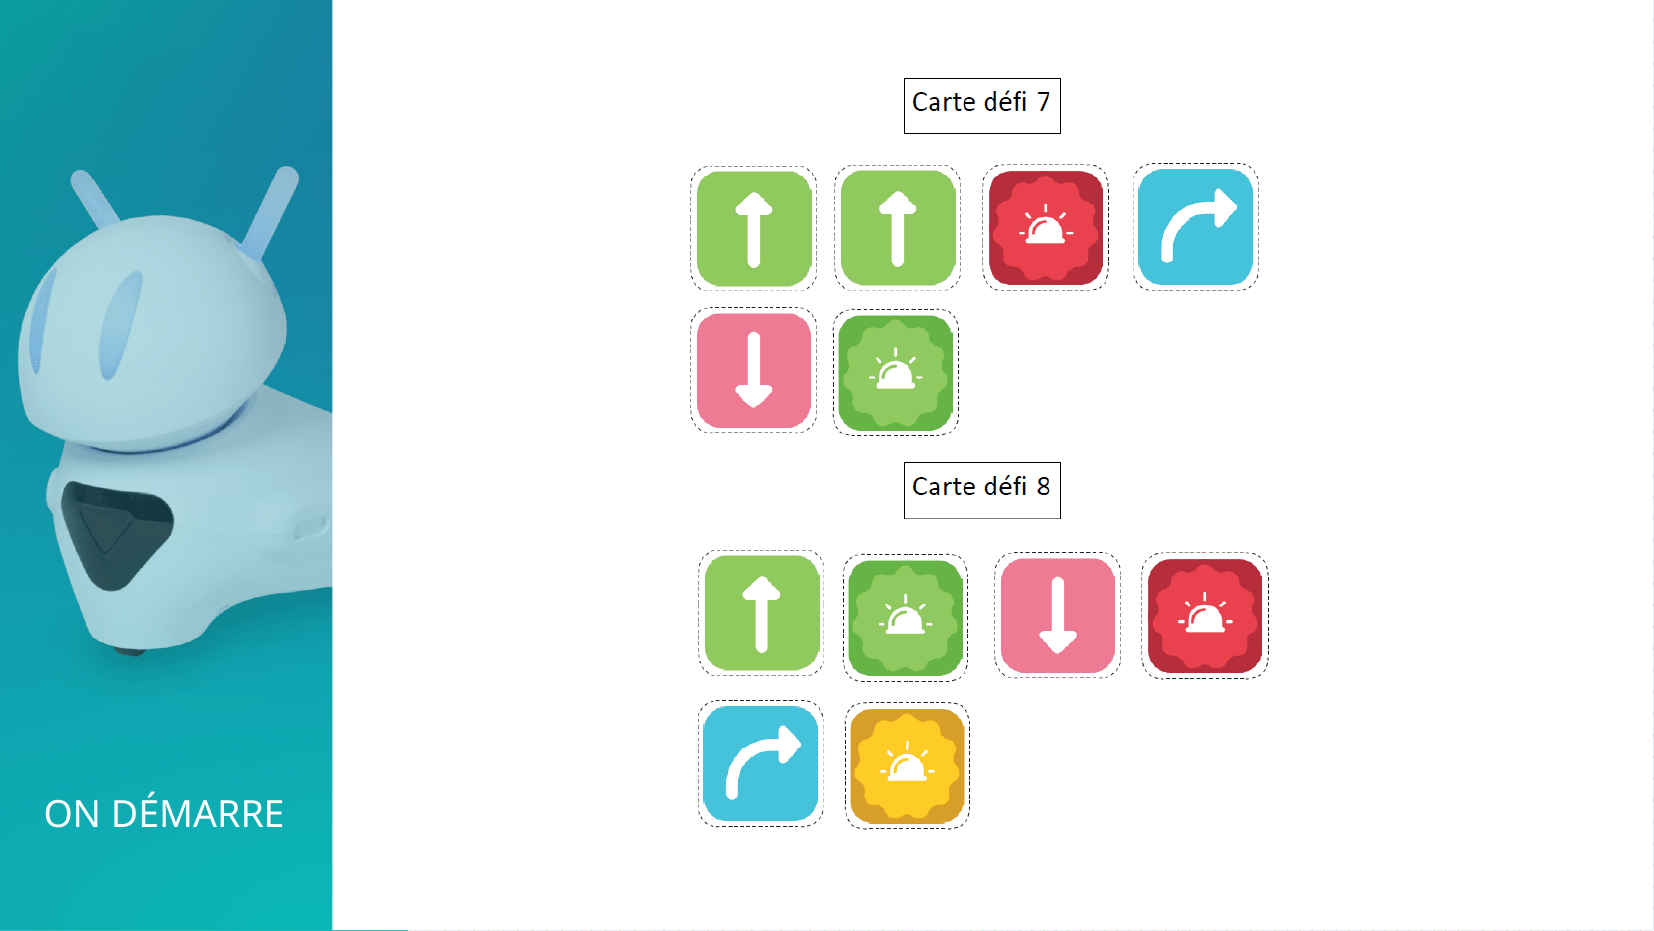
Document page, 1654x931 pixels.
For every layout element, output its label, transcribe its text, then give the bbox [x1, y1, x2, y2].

text_box ON DÉMARRE [0, 806, 329, 859]
text_box [0, 0, 1654, 931]
picture [683, 62, 1274, 833]
picture [0, 26, 332, 806]
